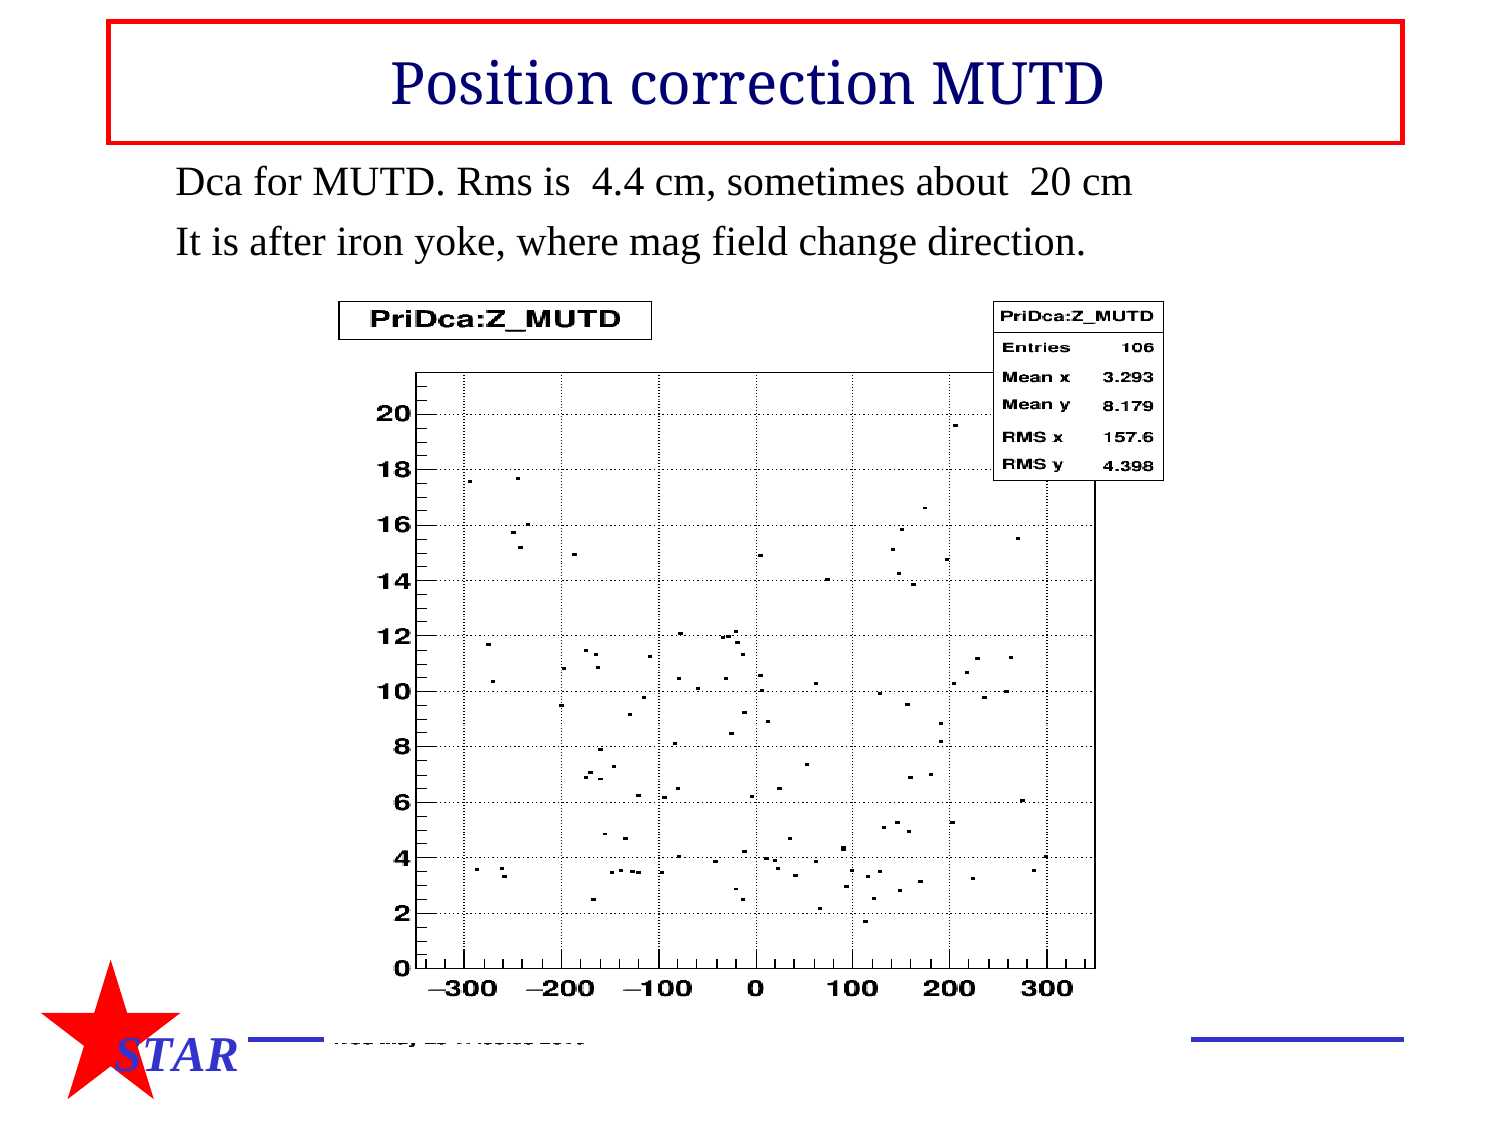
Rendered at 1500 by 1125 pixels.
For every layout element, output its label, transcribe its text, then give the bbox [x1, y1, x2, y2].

list Dca for MUTD. Rms is 4.4 cm, sometimes about 20 cm It is after iron yoke, where mag field change direction. [104, 146, 1396, 799]
title Position correction MUTD [101, 32, 1395, 131]
picture [324, 291, 1191, 1051]
